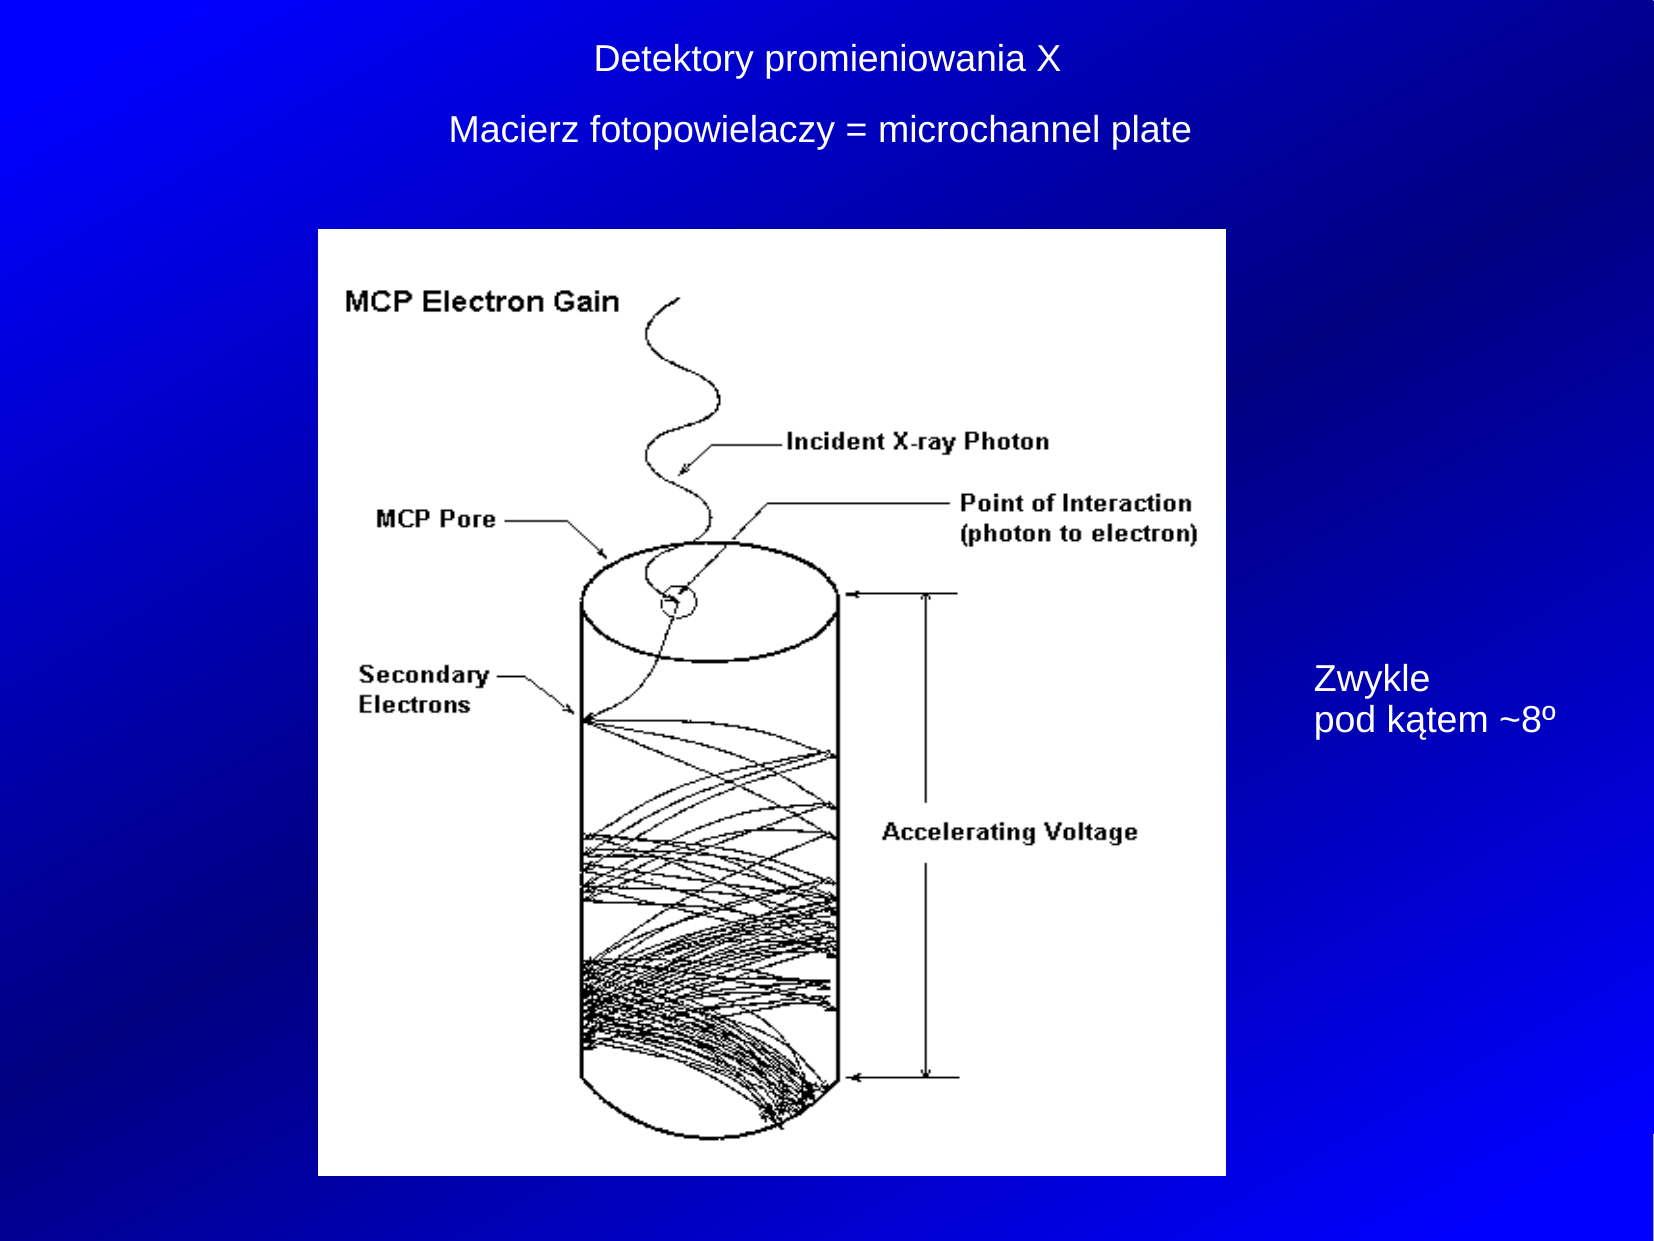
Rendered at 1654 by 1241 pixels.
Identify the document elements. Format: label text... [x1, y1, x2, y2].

text_box Macierz fotopowielaczy = microchannel plate [433, 100, 1207, 158]
text_box Detektory promieniowania X [578, 29, 1077, 87]
picture [318, 229, 1226, 1176]
text_box Zwykle pod kątem ~8º [1299, 649, 1571, 749]
